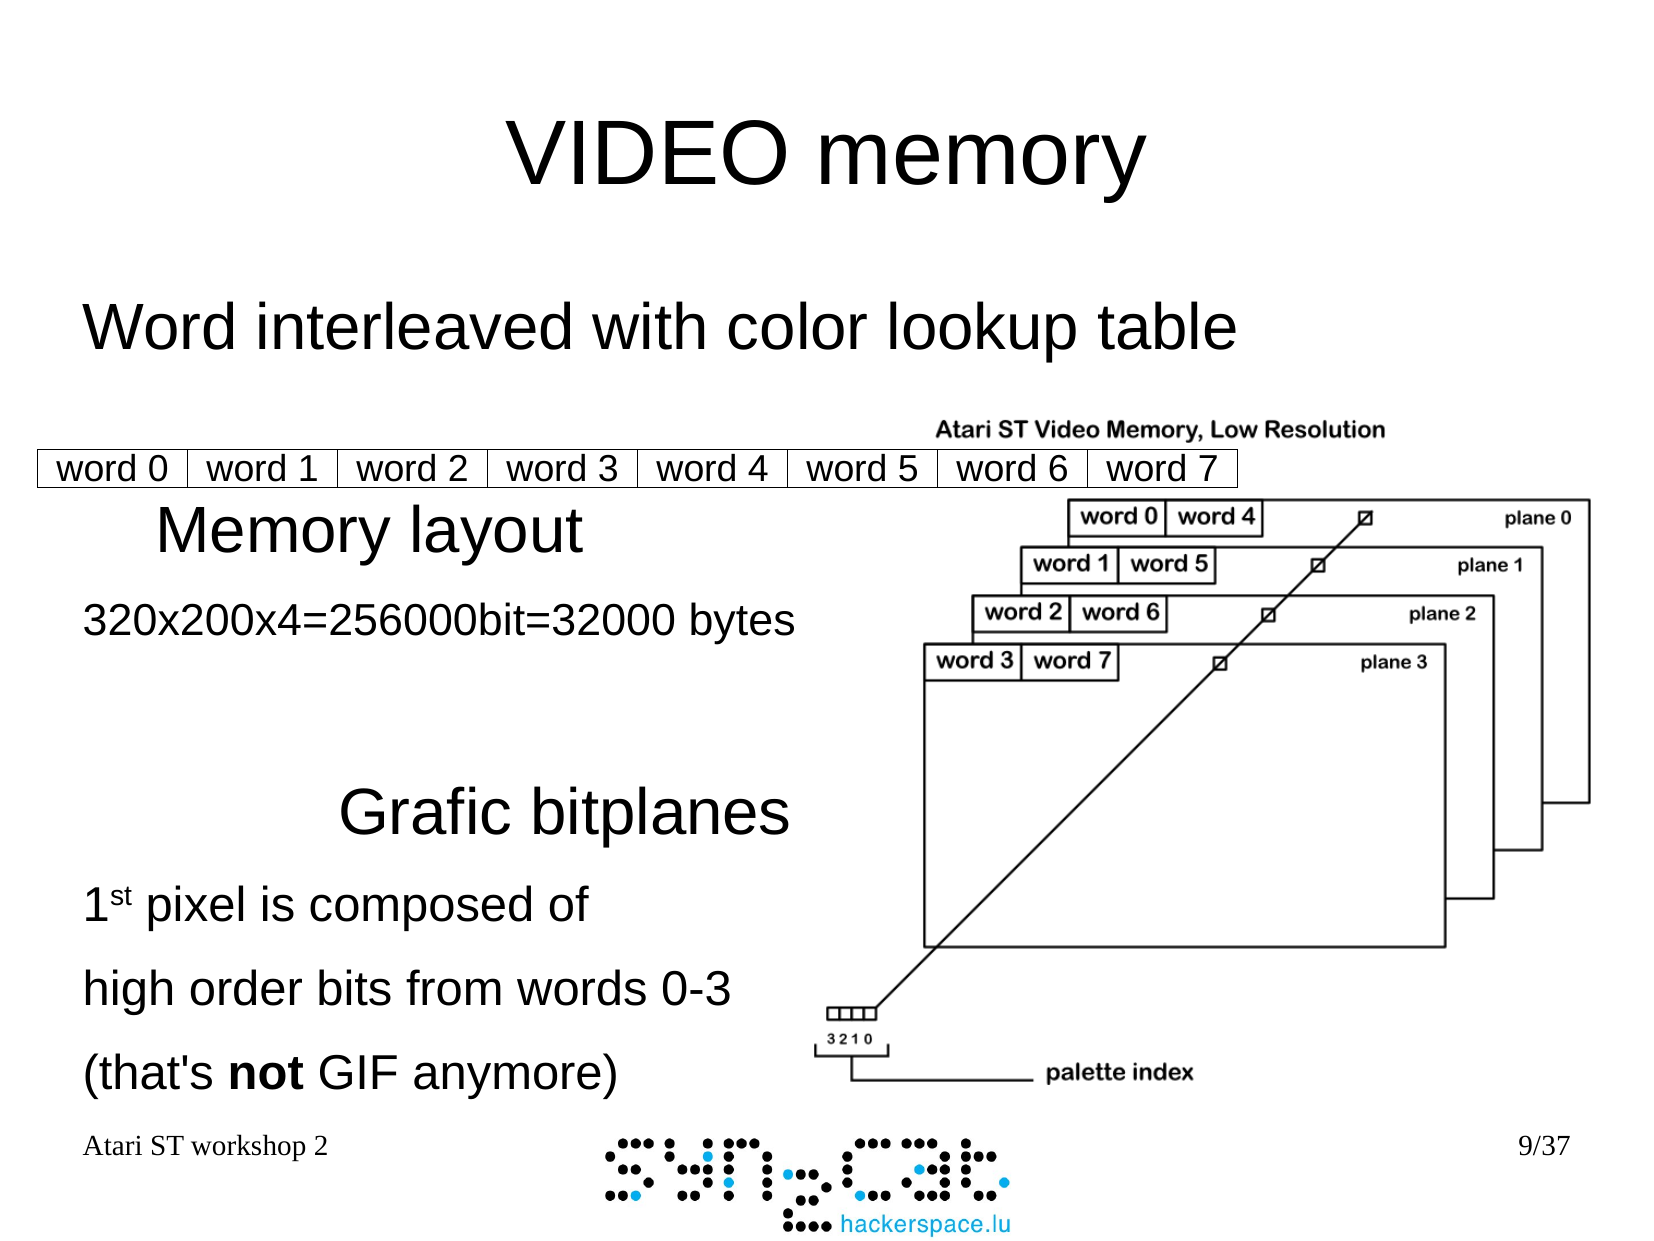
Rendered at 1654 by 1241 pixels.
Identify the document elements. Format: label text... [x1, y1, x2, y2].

picture [1571, 396, 1619, 1109]
text_box word 0 [37, 449, 188, 488]
picture [600, 1124, 1025, 1241]
text_box word 4 [637, 449, 787, 488]
text_box word 6 [937, 449, 1087, 488]
title VIDEO memory [82, 49, 1571, 257]
text_box word 3 [487, 449, 637, 488]
text_box word 7 [1087, 449, 1238, 488]
list Word interleaved with color lookup table Memory layout 320x200x4=256000bit=32000 bytes Grafic bitplanes 1st pixel is composed of high order bits from words 0-3 (that's not GIF anymore) [82, 290, 1571, 1109]
text_box word 2 [337, 449, 487, 488]
text_box word 1 [188, 449, 337, 488]
text_box word 5 [787, 449, 937, 488]
